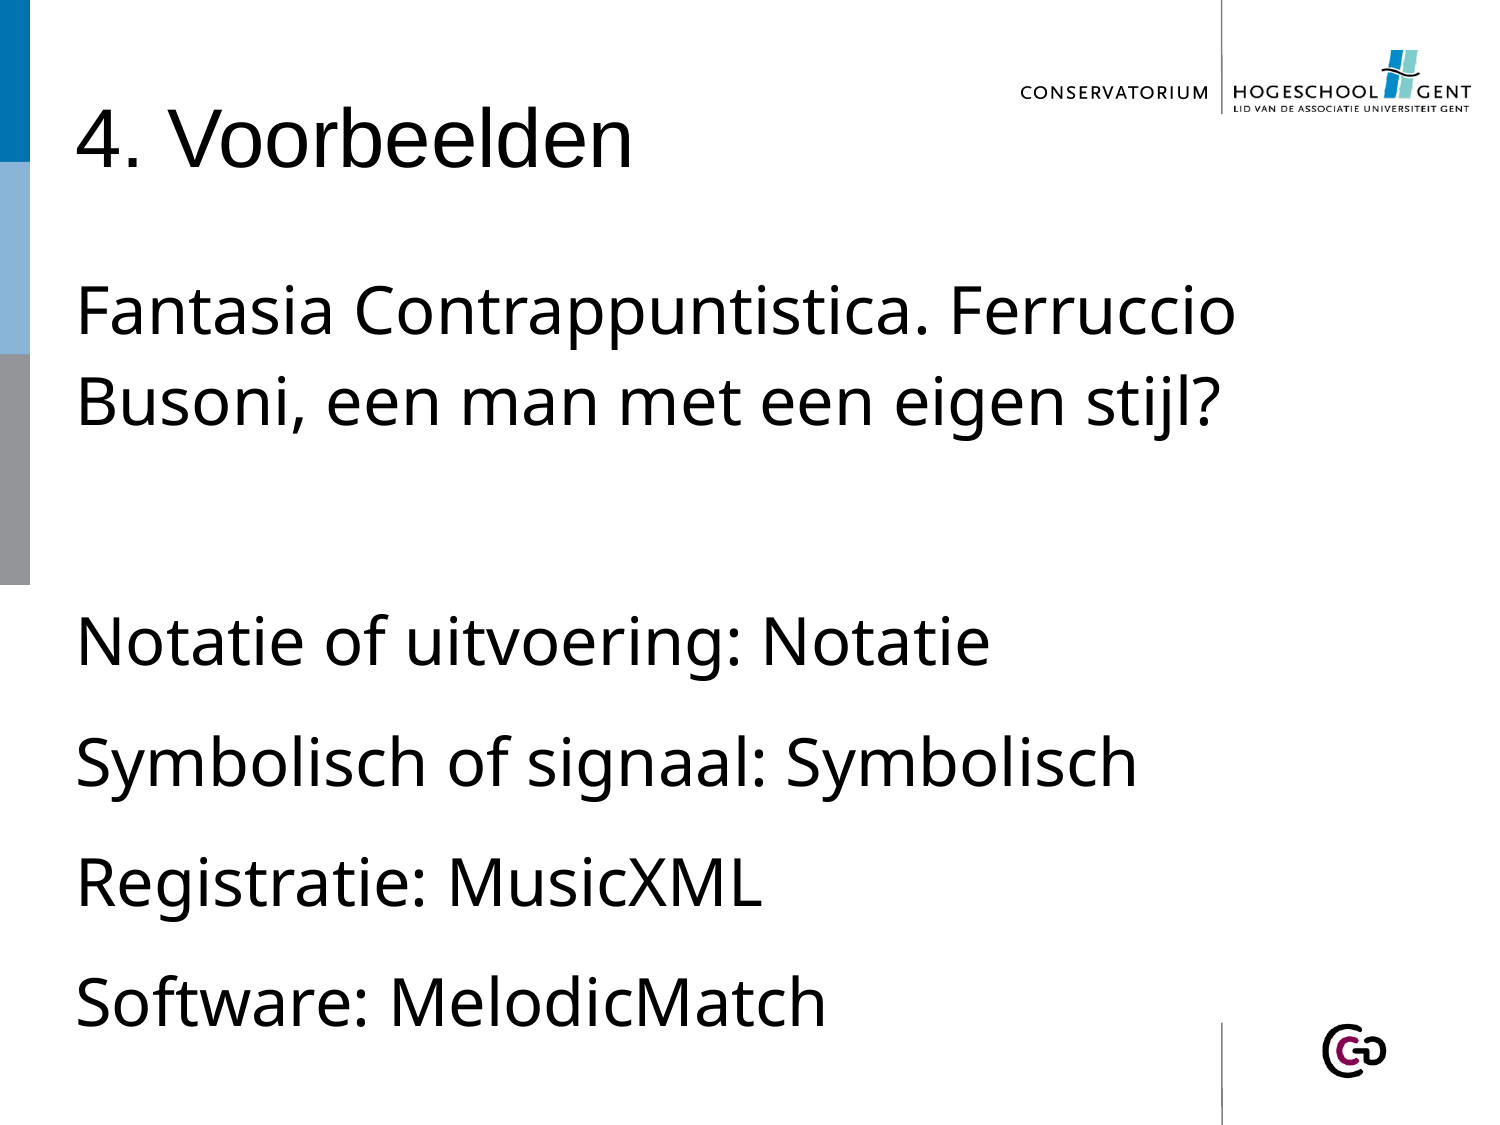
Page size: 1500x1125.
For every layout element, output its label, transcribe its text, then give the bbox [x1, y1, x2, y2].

list Fantasia Contrappuntistica. Ferruccio Busoni, een man met een eigen stijl? Notatie of uitvoering: Notatie Symbolisch of signaal: Symbolisch Registratie: MusicXML Software: MelodicMatch [75, 263, 1425, 1125]
picture [0, 162, 30, 585]
picture [1425, 50, 1471, 112]
title 4. Voorbeelden [75, 44, 1425, 233]
